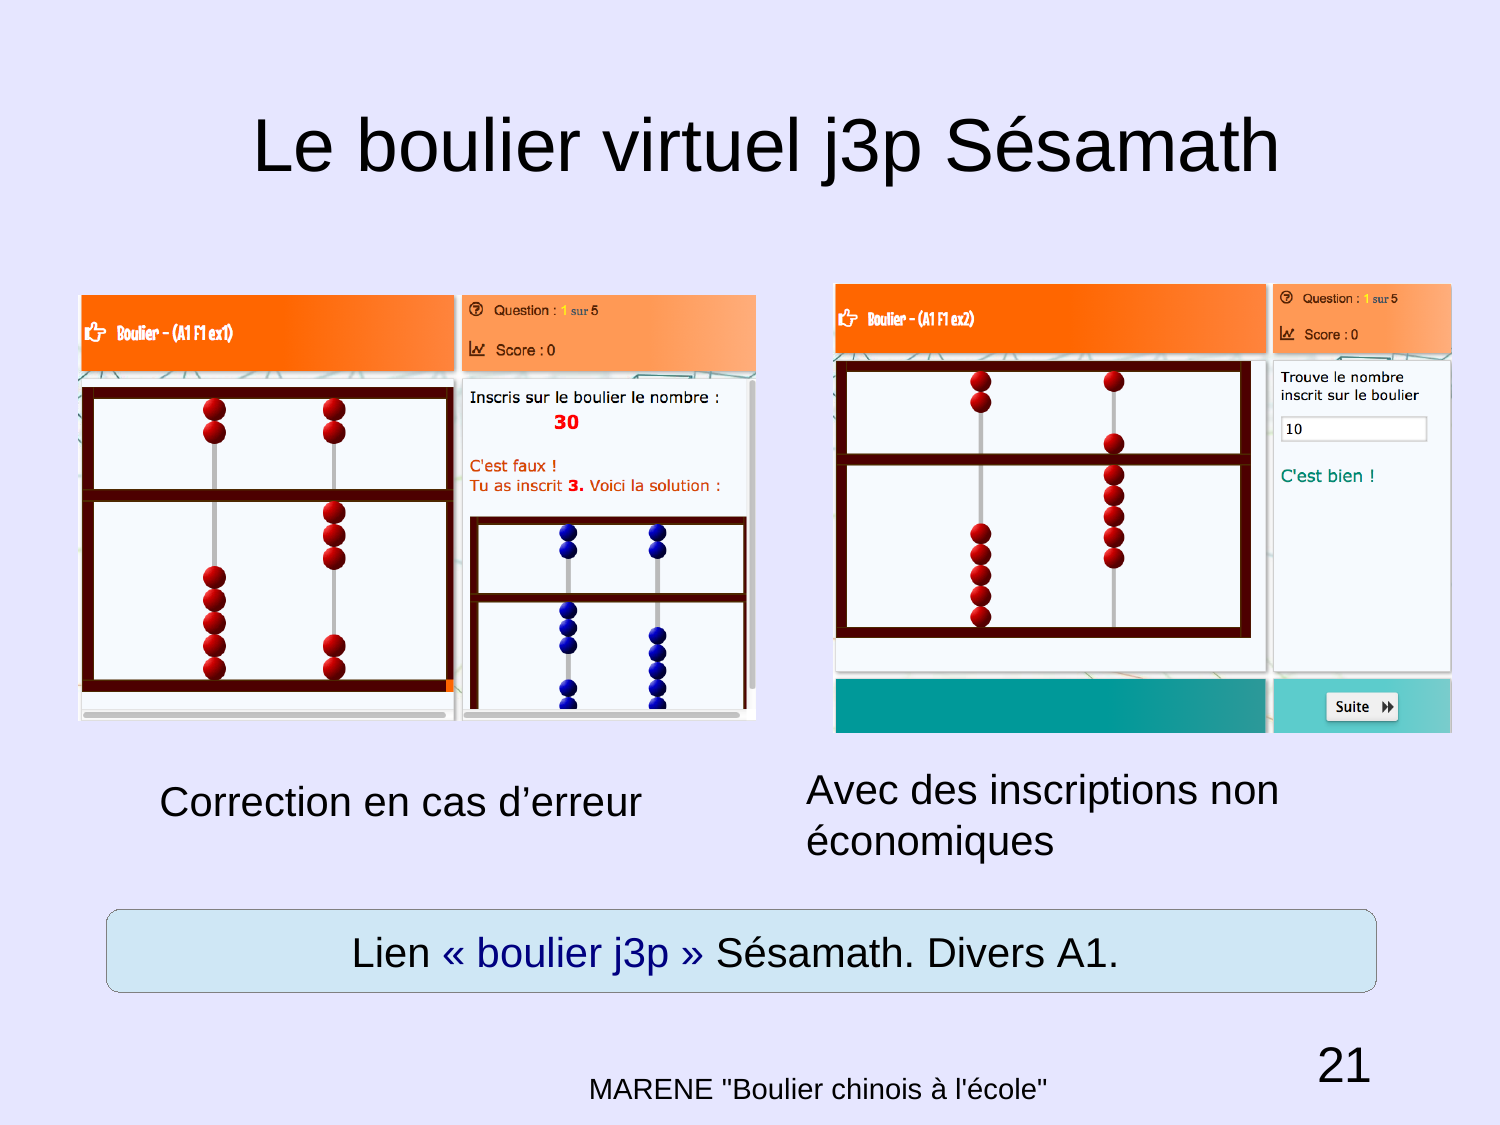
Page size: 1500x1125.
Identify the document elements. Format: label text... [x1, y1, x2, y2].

text_box Correction en cas d’erreur [70, 767, 674, 883]
picture [833, 283, 1452, 733]
title Le boulier virtuel j3p Sésamath [129, 47, 1405, 235]
picture [78, 295, 756, 721]
text_box Avec des inscriptions non économiques [791, 755, 1489, 895]
text_box Lien « boulier j3p » Sésamath. Divers A1. [106, 909, 1377, 993]
